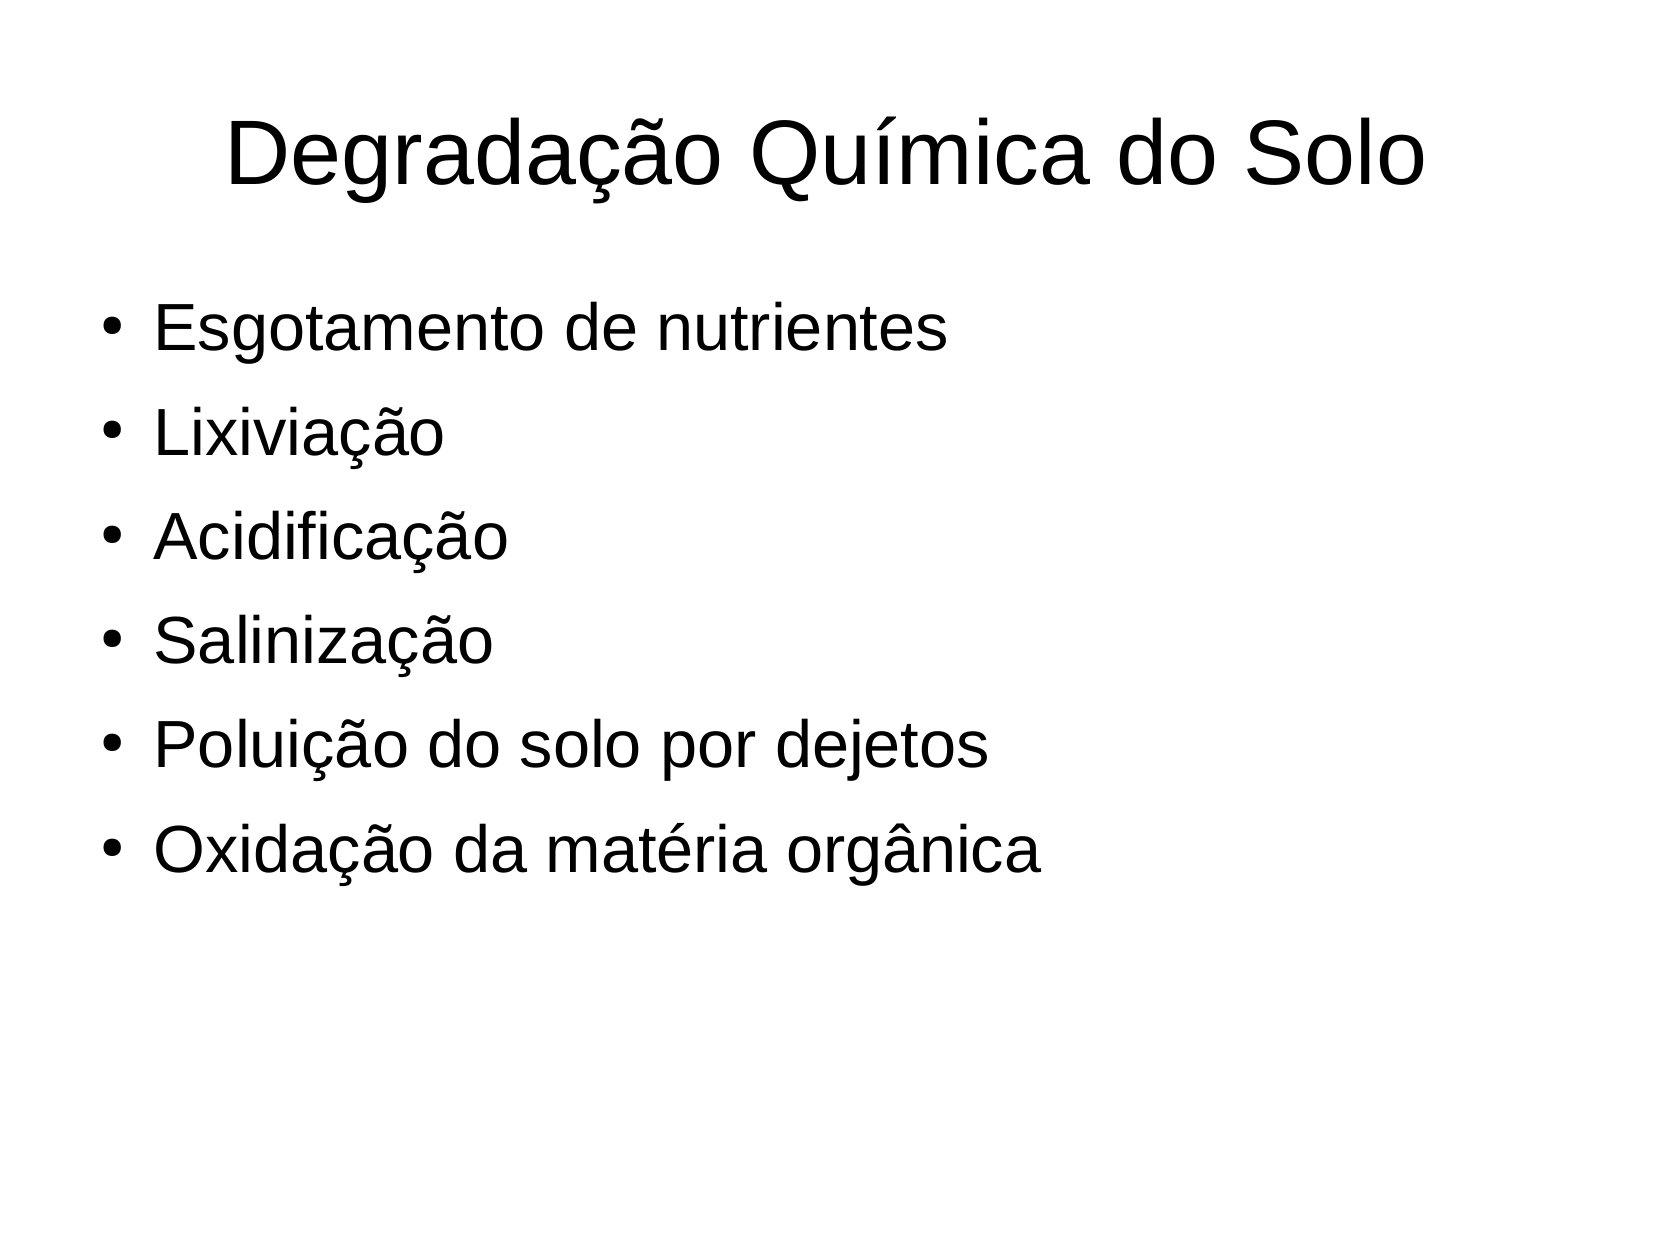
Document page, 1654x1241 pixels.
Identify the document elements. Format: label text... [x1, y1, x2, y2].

list Esgotamento de nutrientes Lixiviação Acidificação Salinização Poluição do solo por dejetos Oxidação da matéria orgânica [82, 290, 1571, 1010]
title Degradação Química do Solo [82, 49, 1571, 257]
